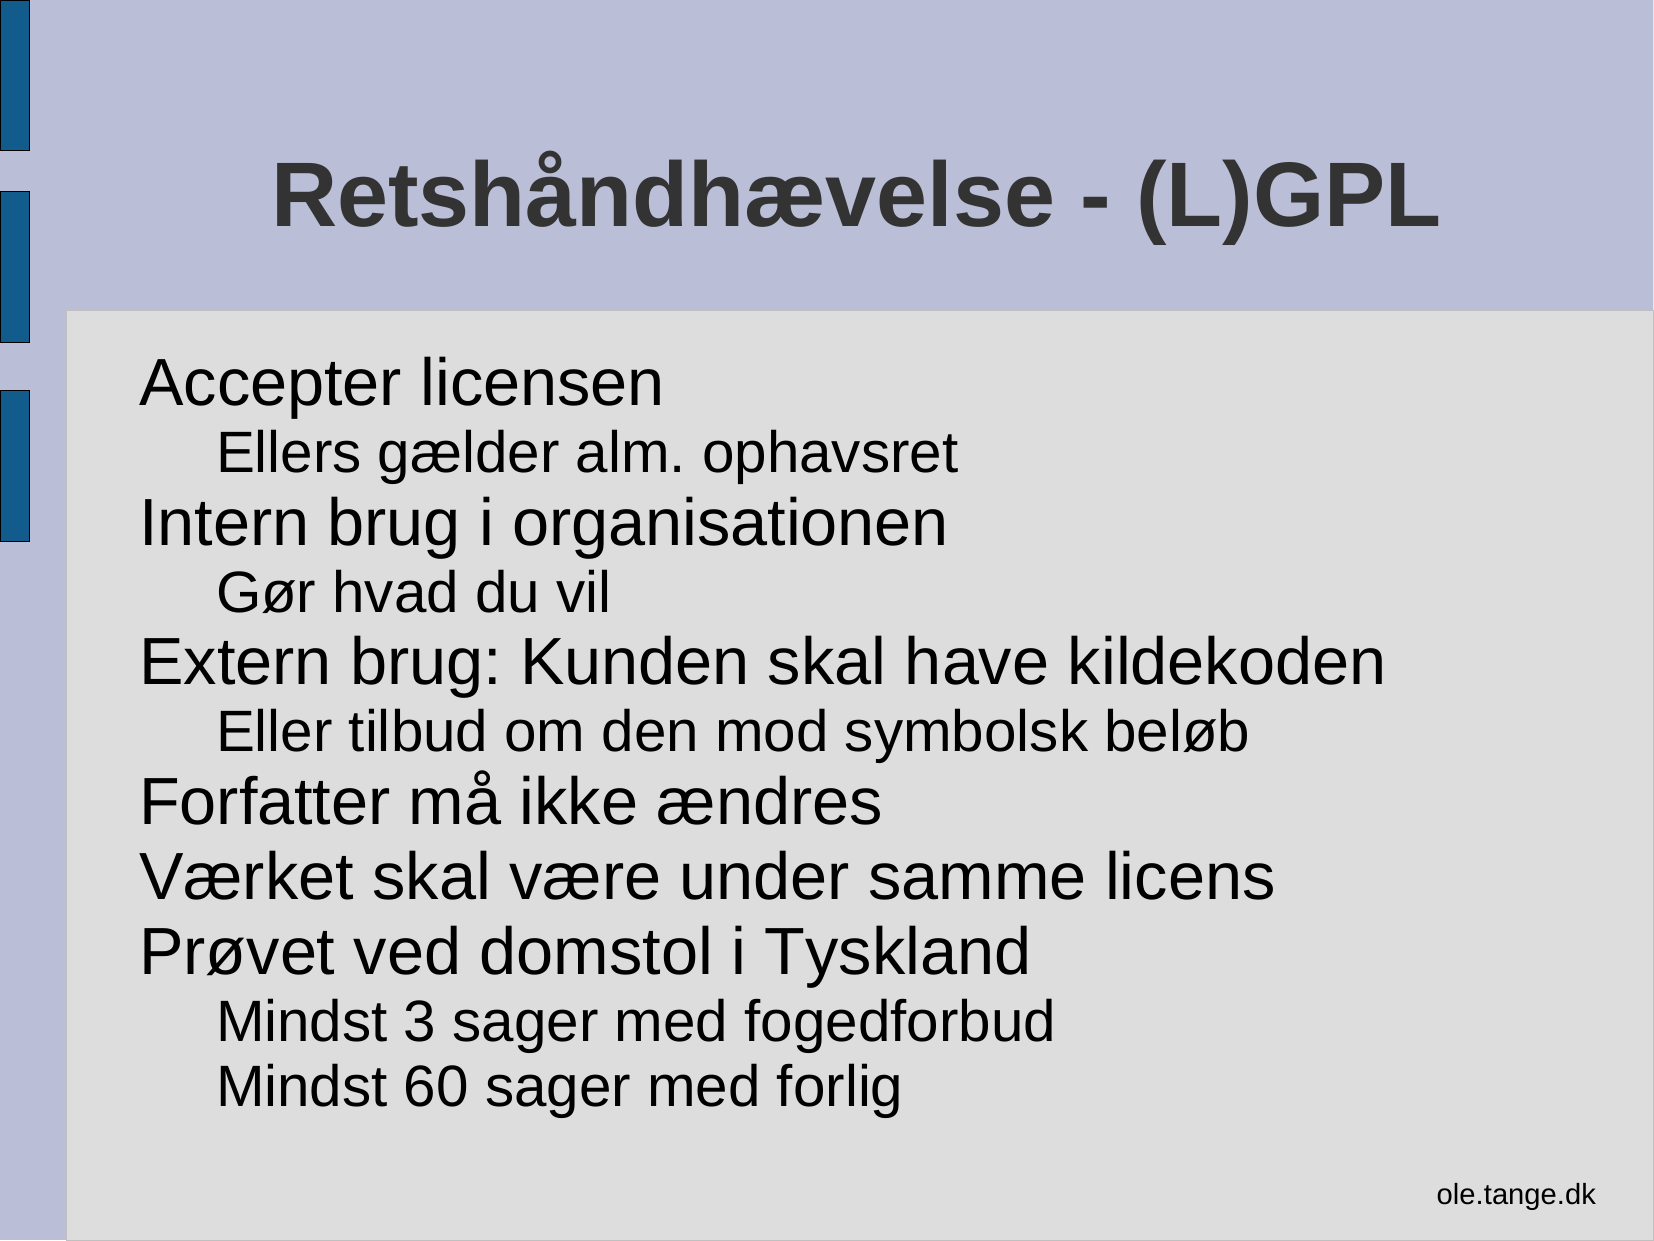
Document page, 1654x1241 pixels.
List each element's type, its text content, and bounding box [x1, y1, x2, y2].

list Accepter licensen Ellers gælder alm. ophavsret Intern brug i organisationen Gør hvad du vil Extern brug: Kunden skal have kildekoden Eller tilbud om den mod symbolsk beløb Forfatter må ikke ændres Værket skal være under samme licens Prøvet ved domstol i Tyskland Mindst 3 sager med fogedforbud Mindst 60 sager med forlig [121, 344, 1534, 1206]
title Retshåndhævelse - (L)GPL [121, 91, 1534, 299]
